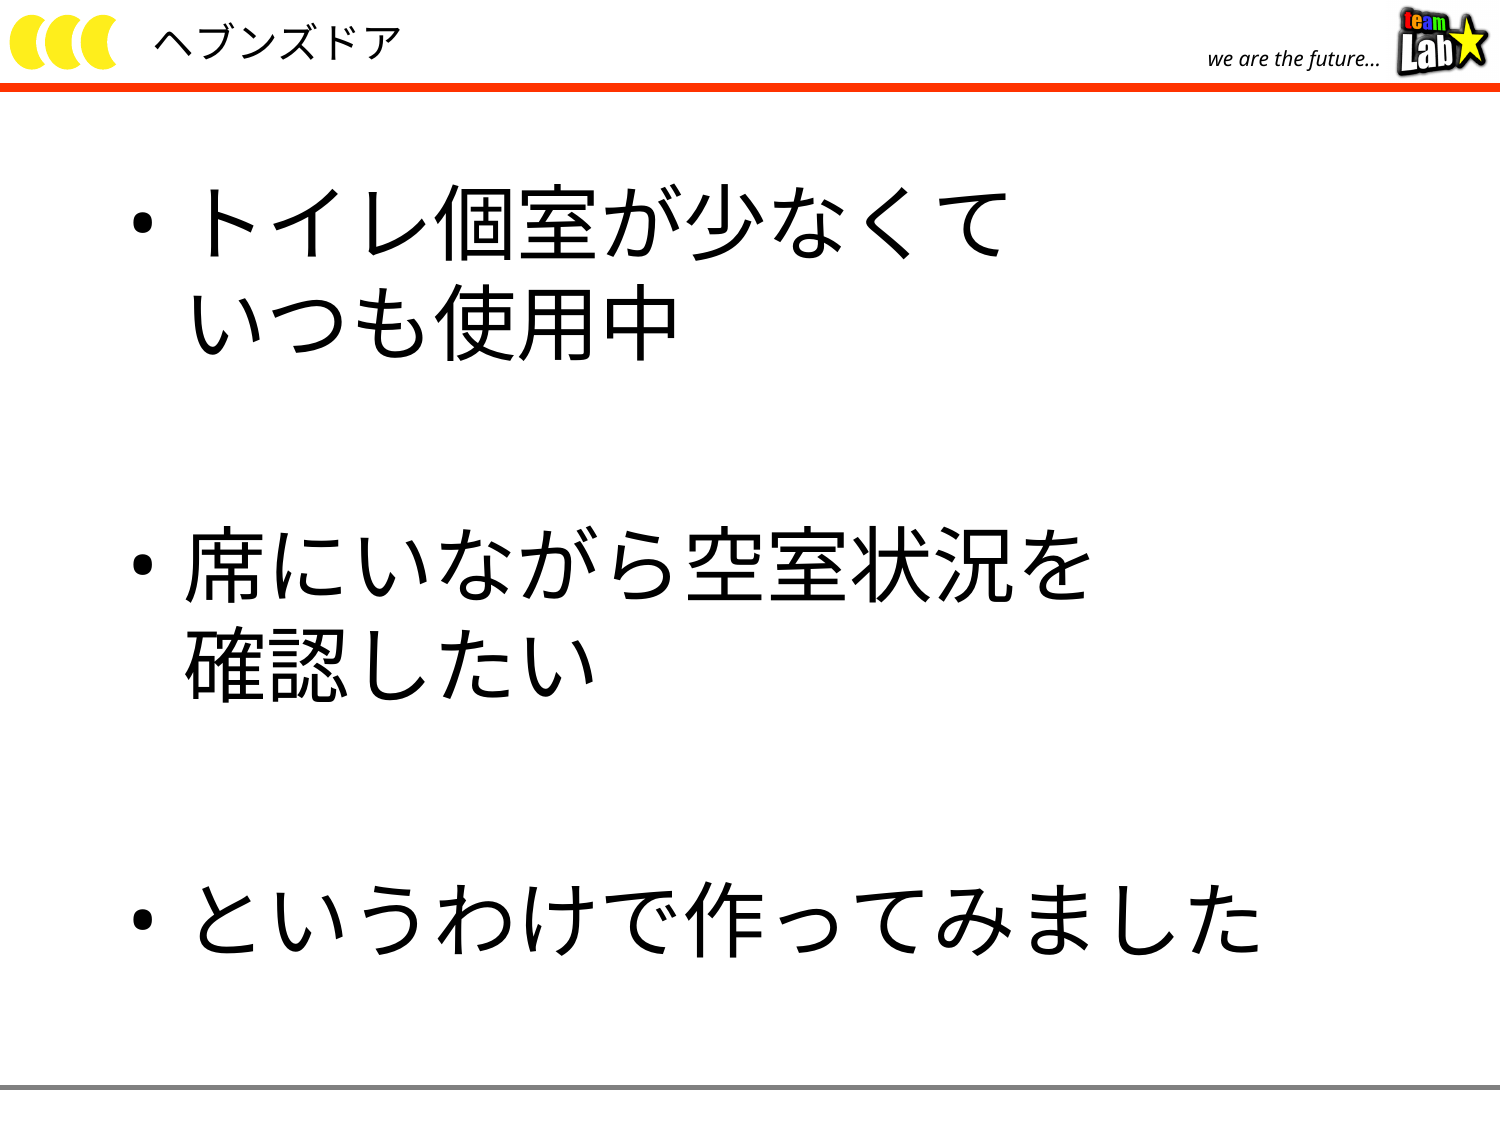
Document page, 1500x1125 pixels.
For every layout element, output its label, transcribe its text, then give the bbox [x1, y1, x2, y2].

picture [1386, 0, 1499, 83]
list トイレ個室が少なくて いつも使用中 席にいながら空室状況を 確認したい というわけで作ってみました [112, 163, 1388, 1000]
title ヘブンズドア [137, 9, 925, 75]
